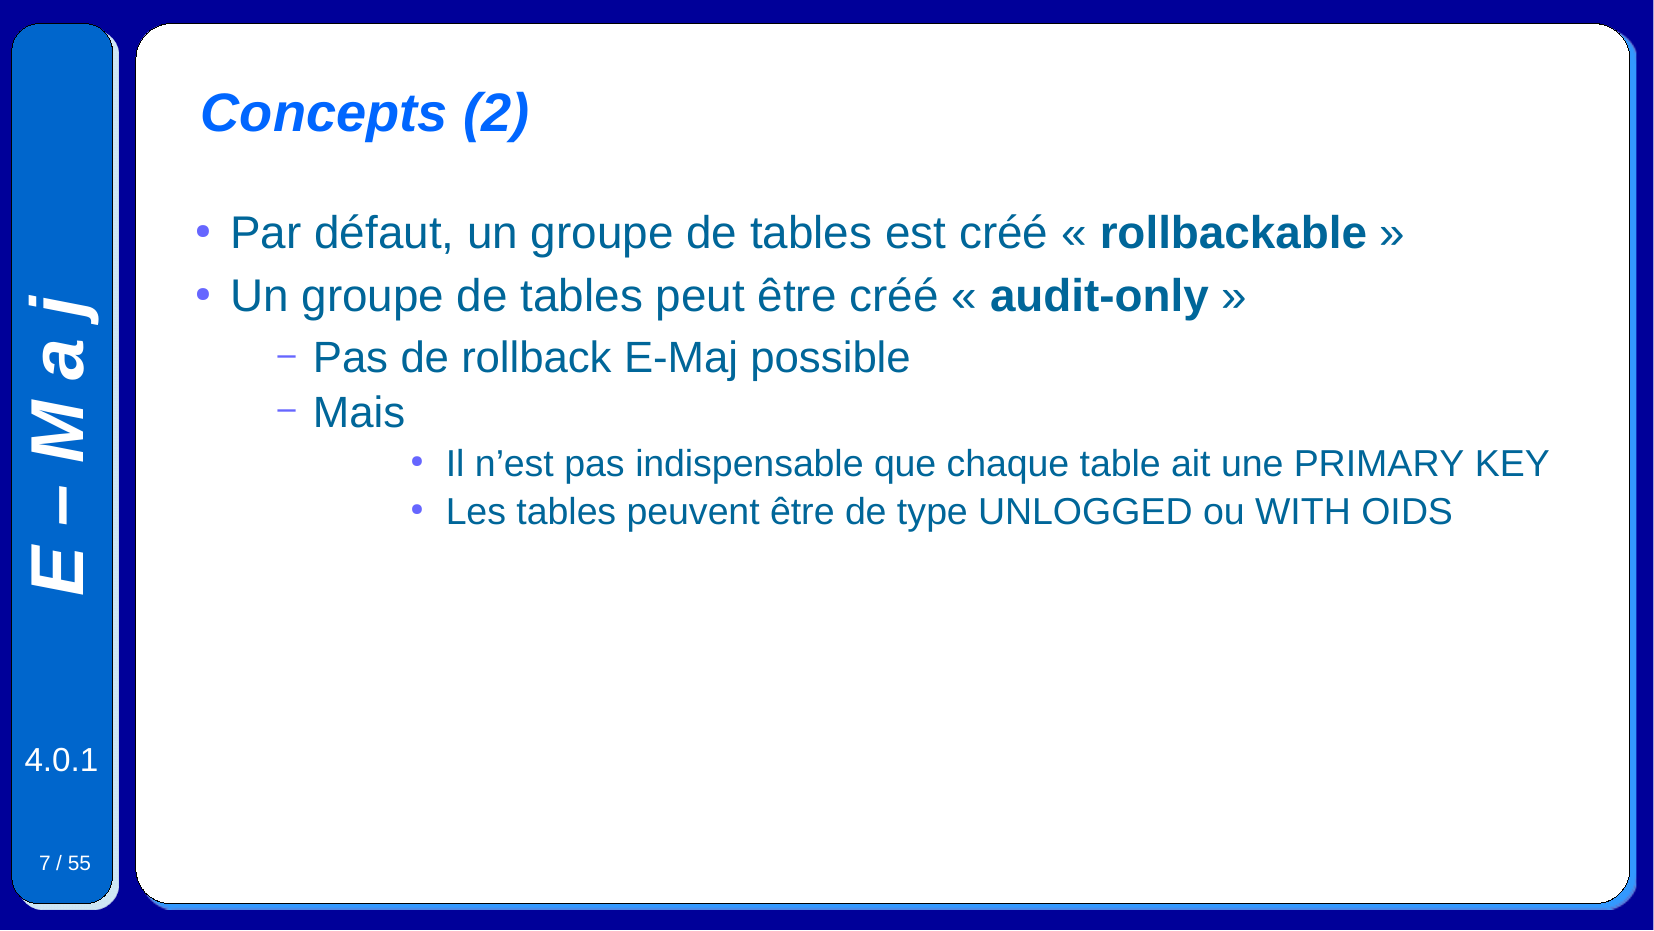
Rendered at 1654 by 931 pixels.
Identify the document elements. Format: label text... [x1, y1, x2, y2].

list Par défaut, un groupe de tables est créé « rollbackable » Un groupe de tables peut être créé « audit-only » Pas de rollback E-Maj possible Mais Il n’est pas indispensable que chaque table ait une PRIMARY KEY Les tables peuvent être de type UNLOGGED ou WITH OIDS [177, 206, 1587, 827]
title Concepts (2) [200, 34, 1575, 191]
